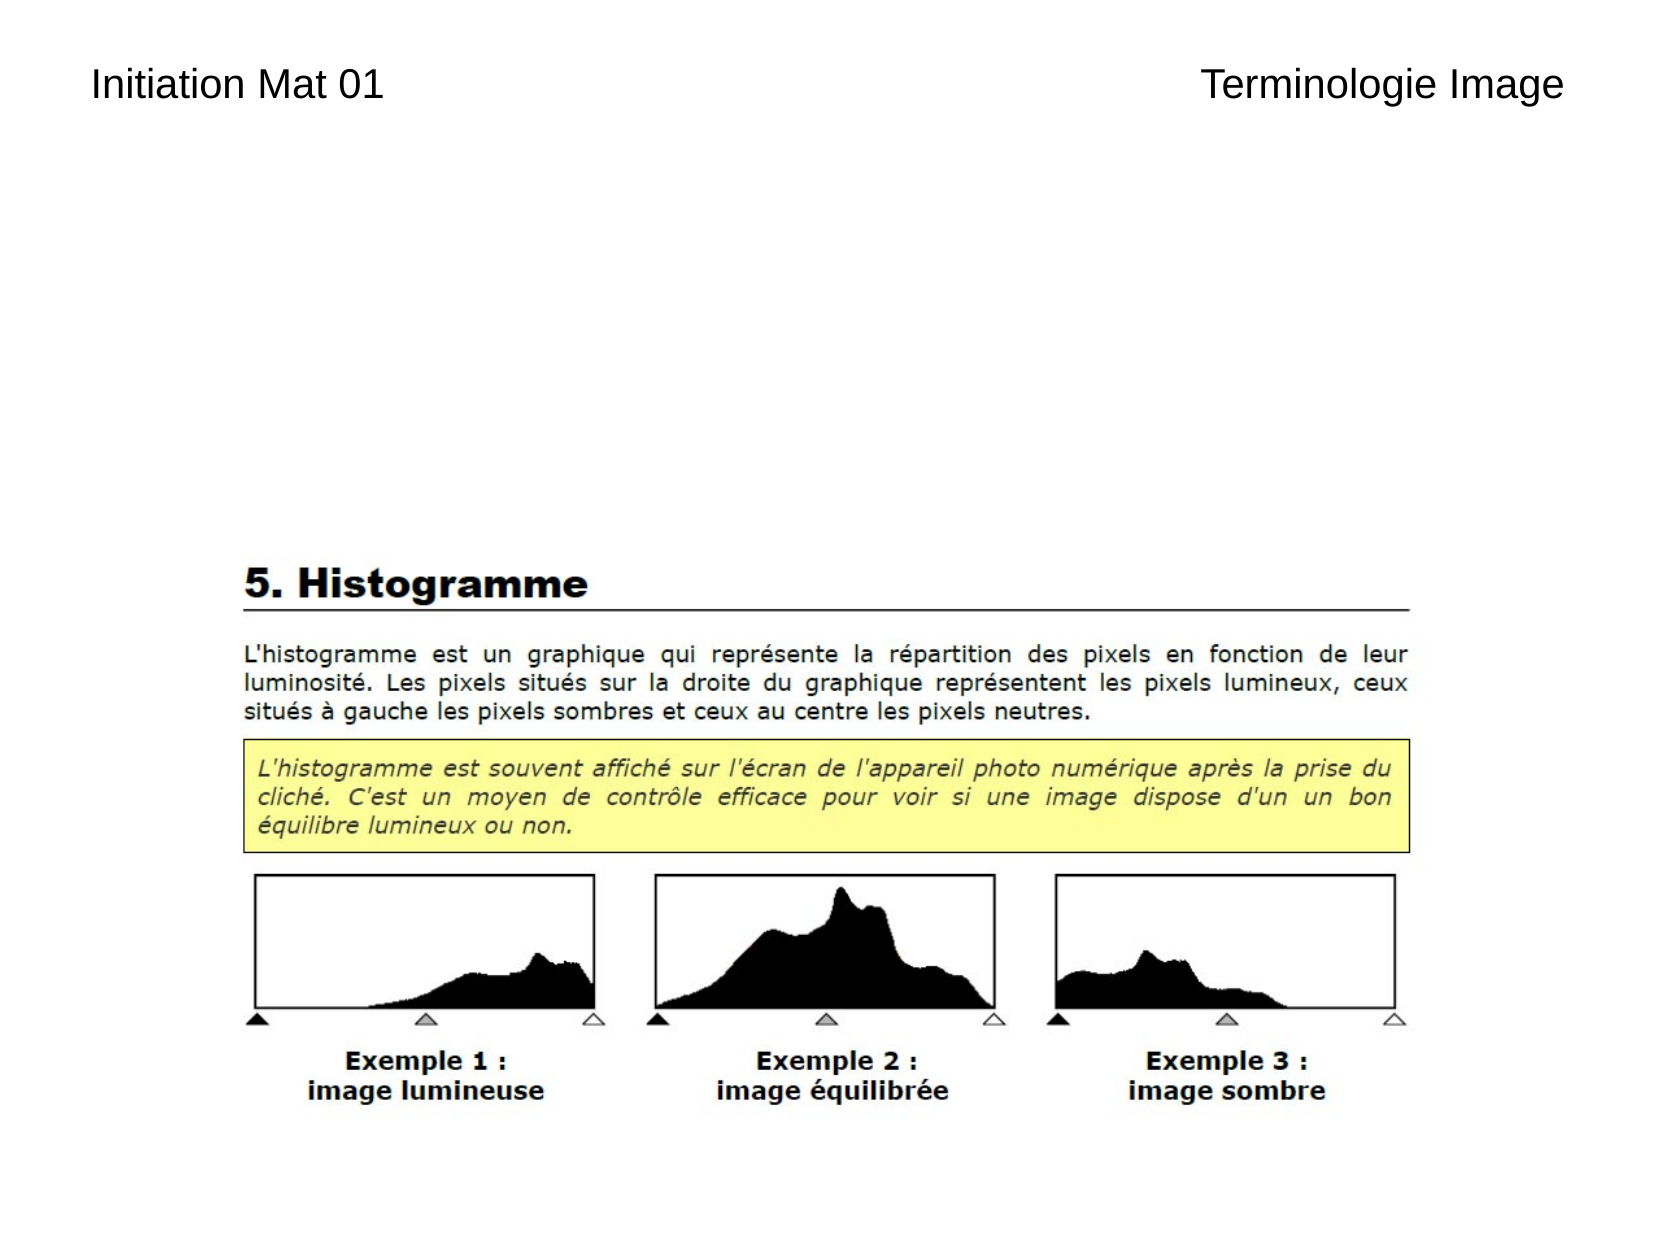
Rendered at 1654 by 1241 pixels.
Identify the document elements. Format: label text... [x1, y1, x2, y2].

picture [76, 203, 1544, 1240]
title Initiation Mat 01 Terminologie Image [83, 49, 1572, 119]
